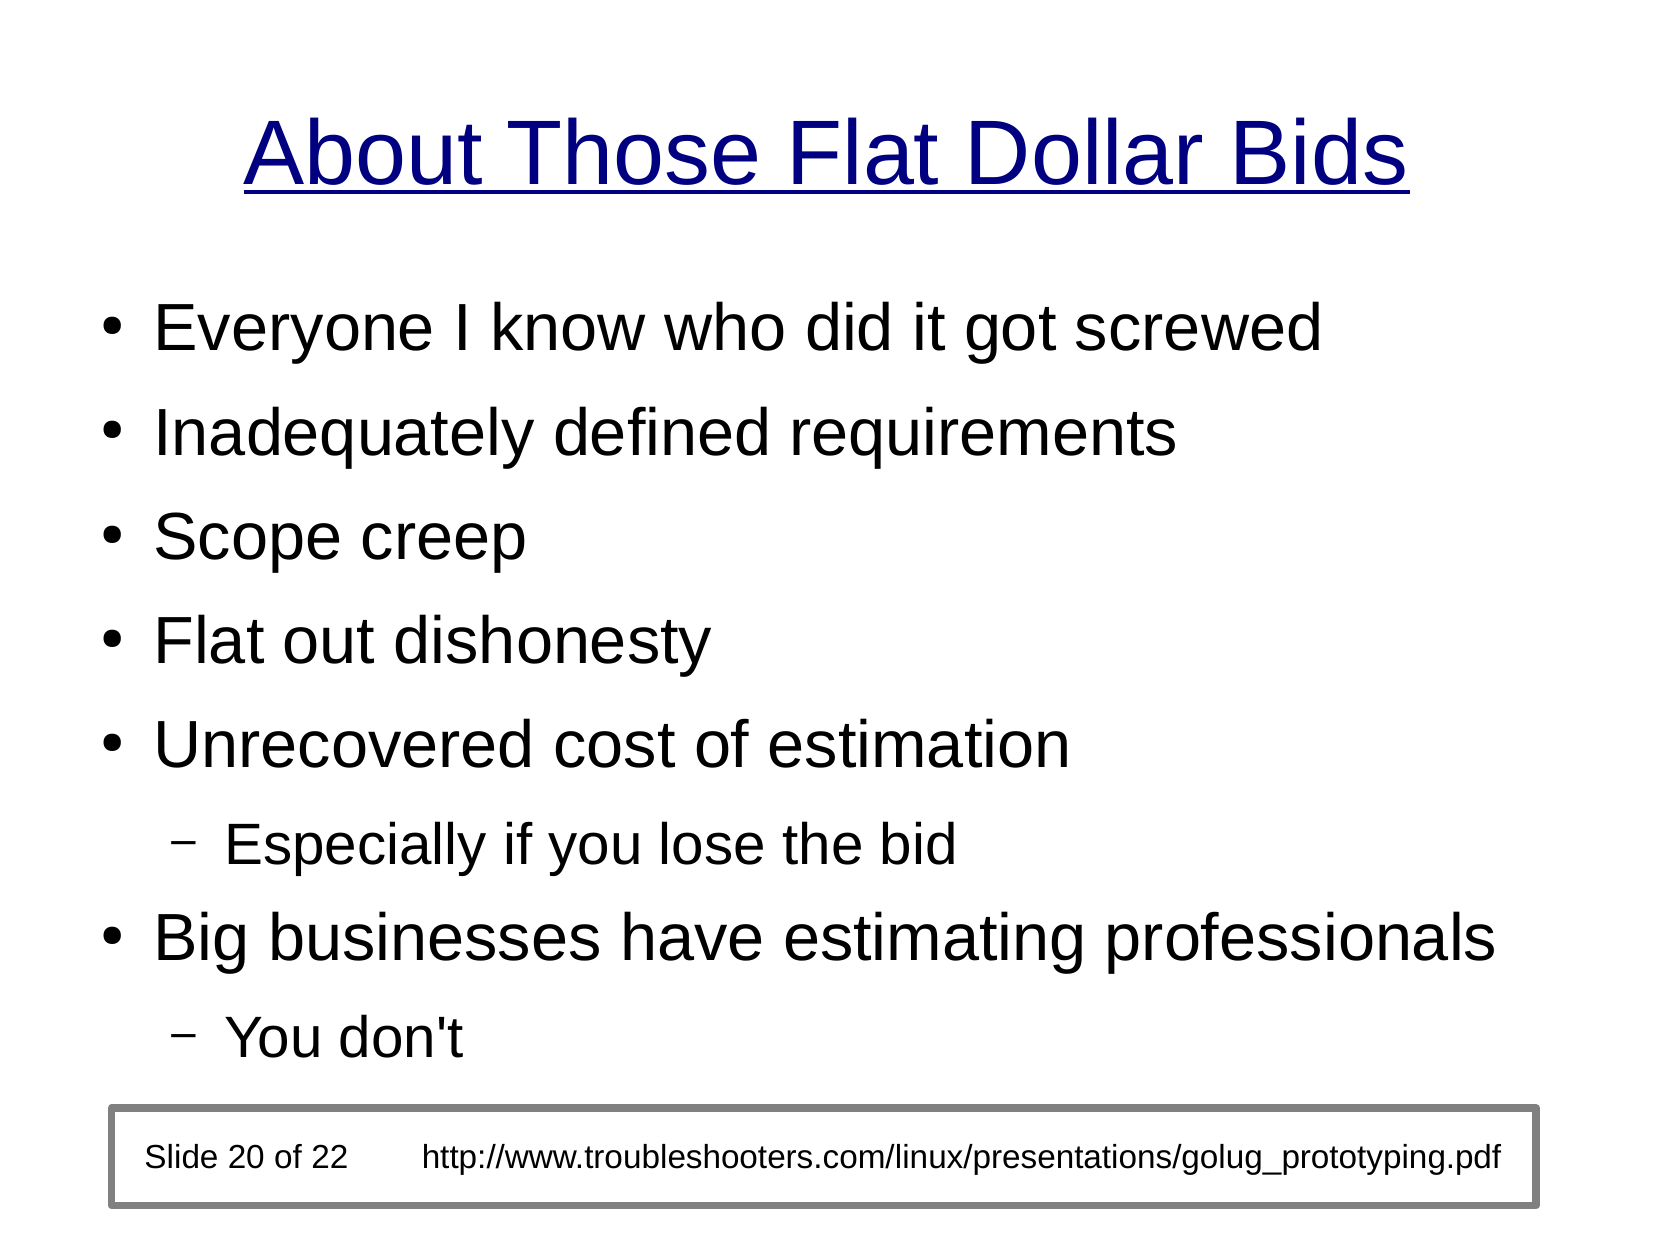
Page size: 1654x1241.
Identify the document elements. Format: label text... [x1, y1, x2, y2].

text_box Slide <number> of 22 http://www.troubleshooters.com/linux/presentations/golug_prototyping.pdf [111, 1108, 1537, 1206]
list Everyone I know who did it got screwed Inadequately defined requirements Scope creep Flat out dishonesty Unrecovered cost of estimation Especially if you lose the bid Big businesses have estimating professionals You don't [82, 290, 1538, 1096]
title About Those Flat Dollar Bids [82, 49, 1571, 257]
